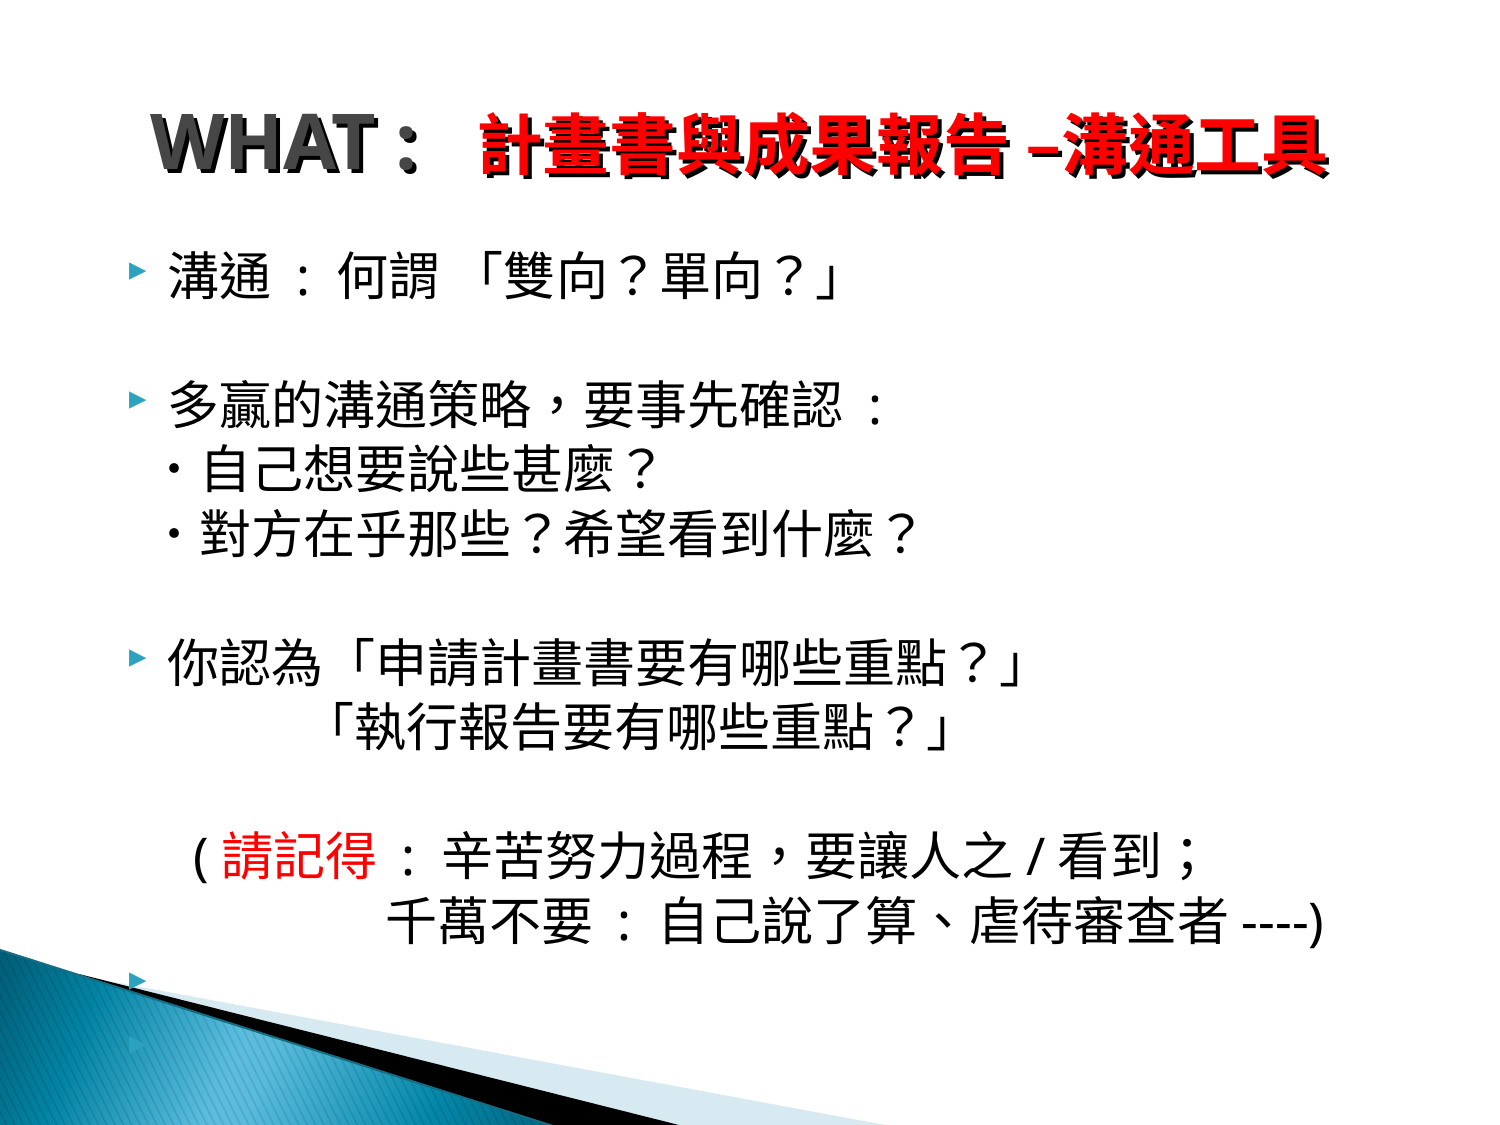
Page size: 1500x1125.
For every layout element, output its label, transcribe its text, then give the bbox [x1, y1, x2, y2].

title WHAT : 計畫書與成果報告 –溝通工具 [75, 45, 1426, 233]
list 溝通 : 何謂 「雙向？單向？」 多贏的溝通策略，要事先確認 : ˙自己想要說些甚麼？ ˙對方在乎那些？希望看到什麼？ 你認為「申請計畫書要有哪些重點？」 「執行報告要有哪些重點？」 (請記得 : 辛苦努力過程，要讓人之/看到； 千萬不要 : 自己說了算、虐待審查者----) [75, 243, 1426, 986]
